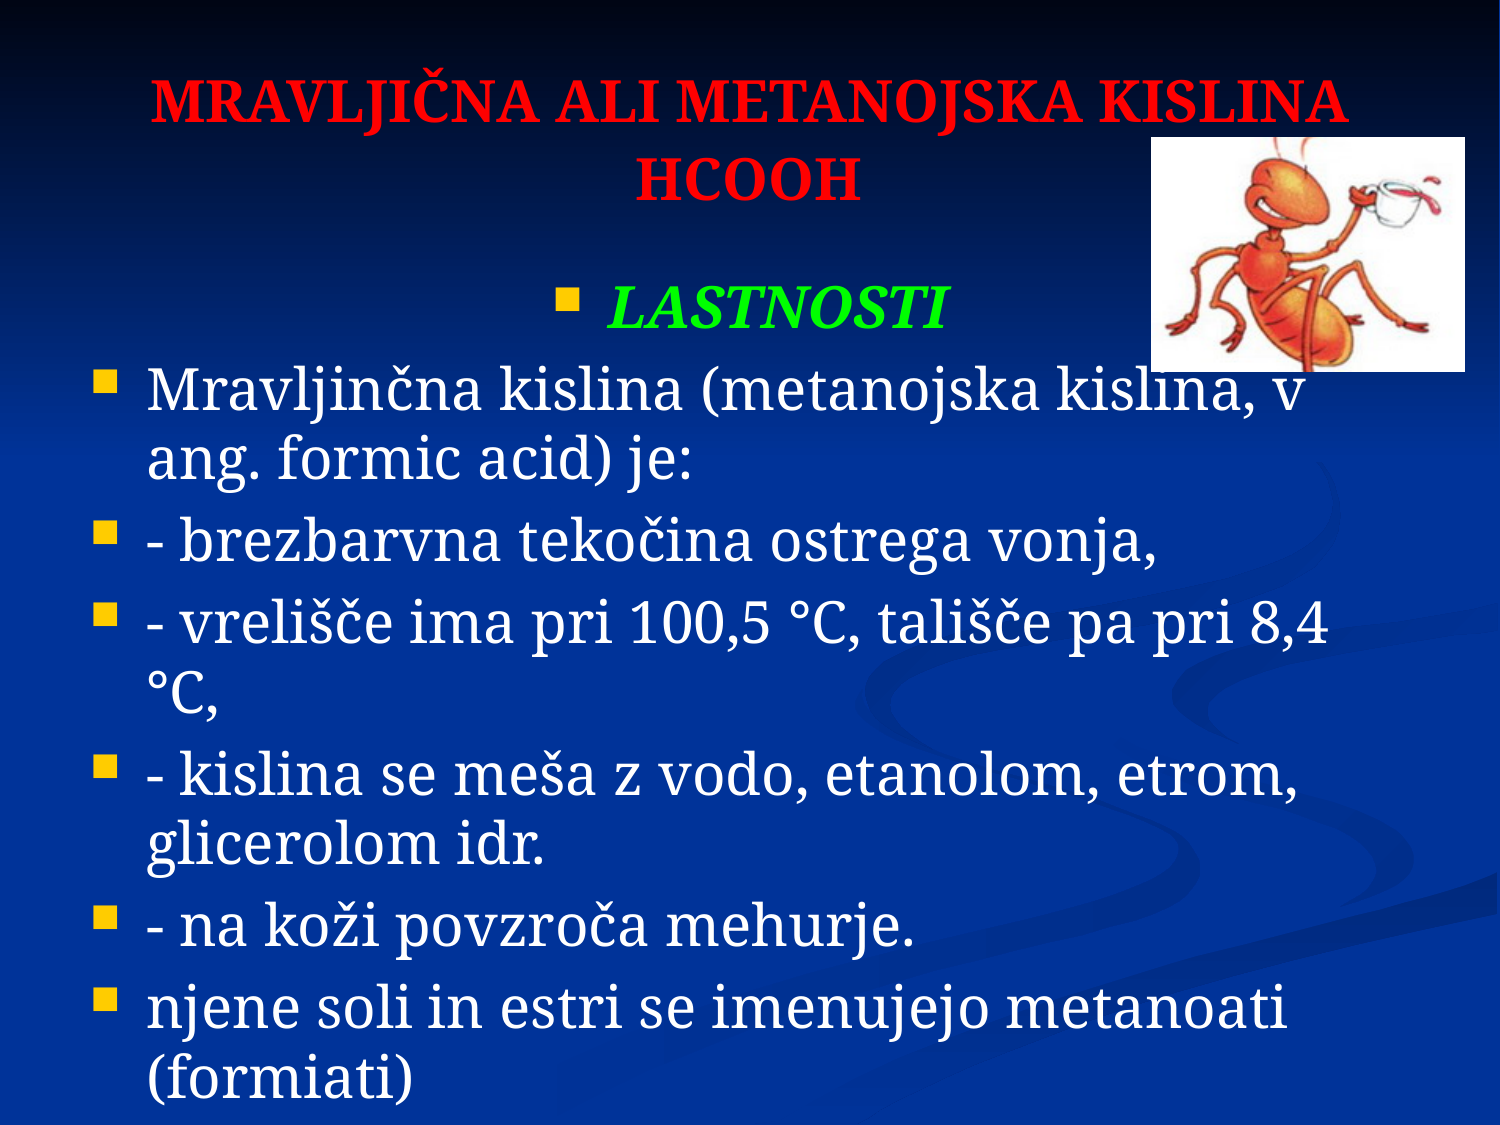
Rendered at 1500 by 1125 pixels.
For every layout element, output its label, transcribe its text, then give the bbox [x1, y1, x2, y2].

list LASTNOSTI Mravljinčna kislina (metanojska kislina, v ang. formic acid) je: - brezbarvna tekočina ostrega vonja, - vrelišče ima pri 100,5 °C, tališče pa pri 8,4 °C, - kislina se meša z vodo, etanolom, etrom, glicerolom idr. - na koži povzroča mehurje. njene soli in estri se imenujejo metanoati (formiati) [75, 262, 1425, 1005]
picture [1151, 137, 1465, 372]
title MRAVLJIČNA ALI METANOJSKA KISLINA HCOOH [75, 45, 1425, 233]
